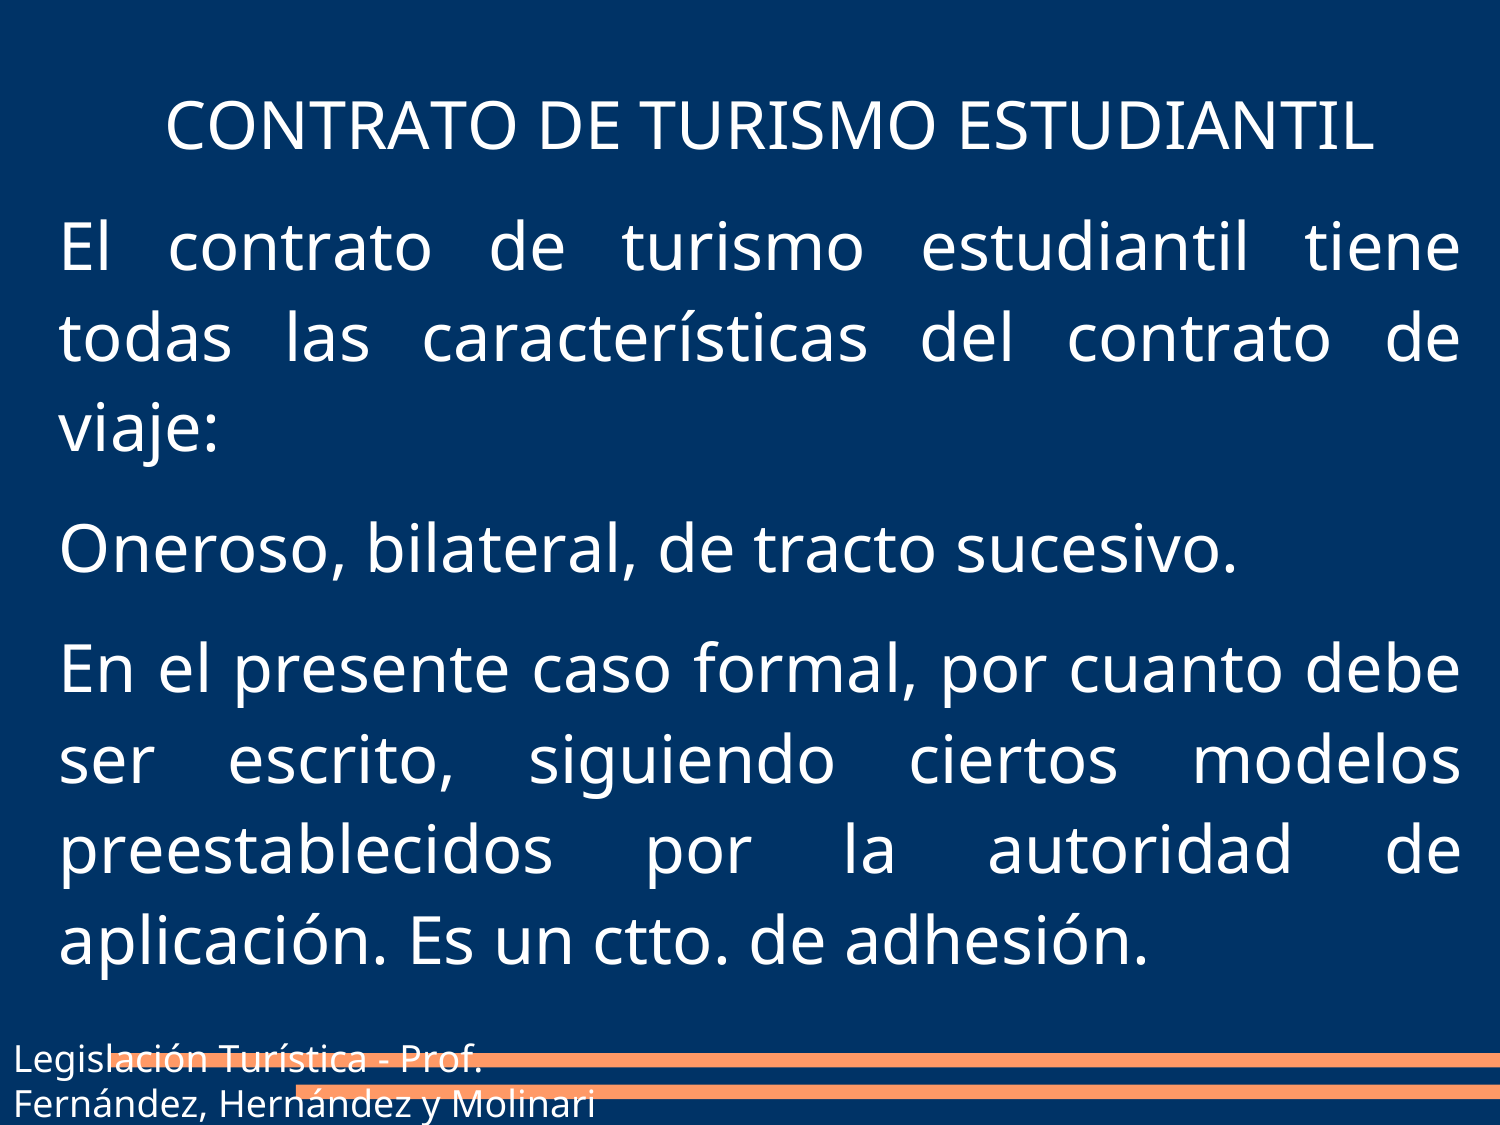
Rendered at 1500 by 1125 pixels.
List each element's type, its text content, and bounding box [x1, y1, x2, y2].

subtitle CONTRATO DE TURISMO ESTUDIANTIL El contrato de turismo estudiantil tiene todas las características del contrato de viaje: Oneroso, bilateral, de tracto sucesivo. En el presente caso formal, por cuanto debe ser escrito, siguiendo ciertos modelos preestablecidos por la autoridad de aplicación. Es un ctto. de adhesión. [59, 106, 1465, 957]
footer Legislación Turística - Prof. Fernández, Hernández y Molinari [0, 1027, 697, 1077]
